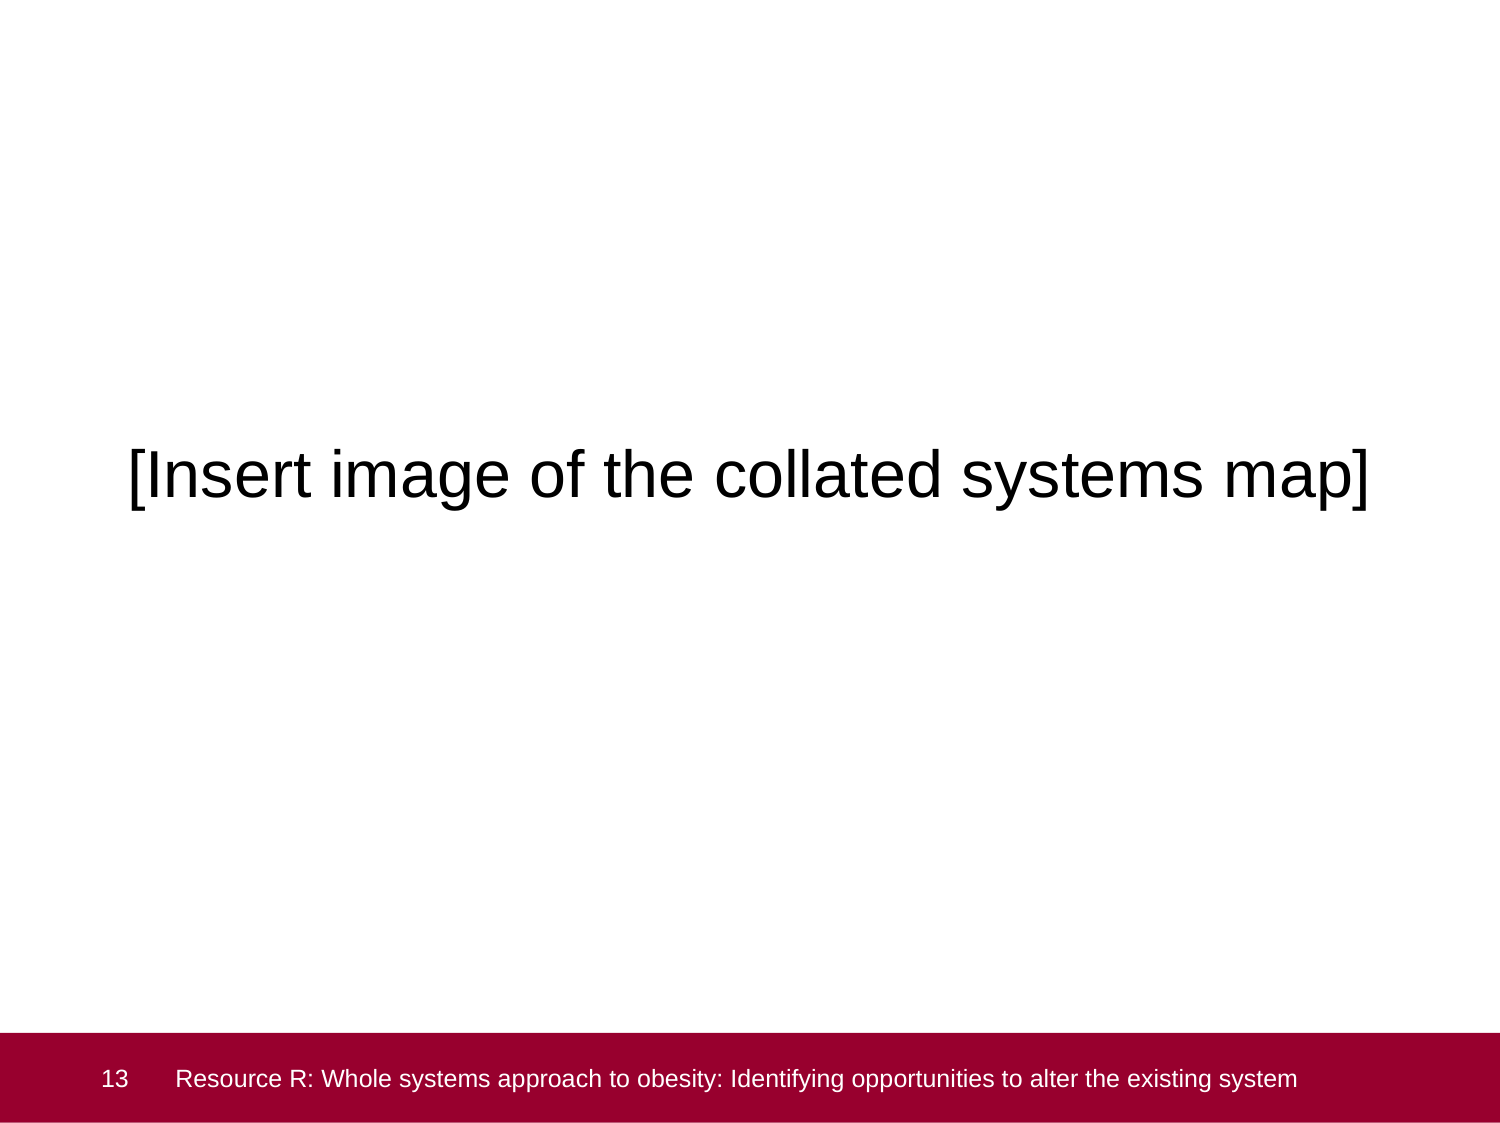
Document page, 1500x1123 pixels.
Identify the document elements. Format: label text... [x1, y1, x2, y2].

list [Insert image of the collated systems map] [81, 419, 1419, 505]
text_box Resource R: Whole systems approach to obesity: Identifying opportunities to alter the existing system [147, 1042, 1468, 1113]
text_box [0, 1032, 1500, 1123]
